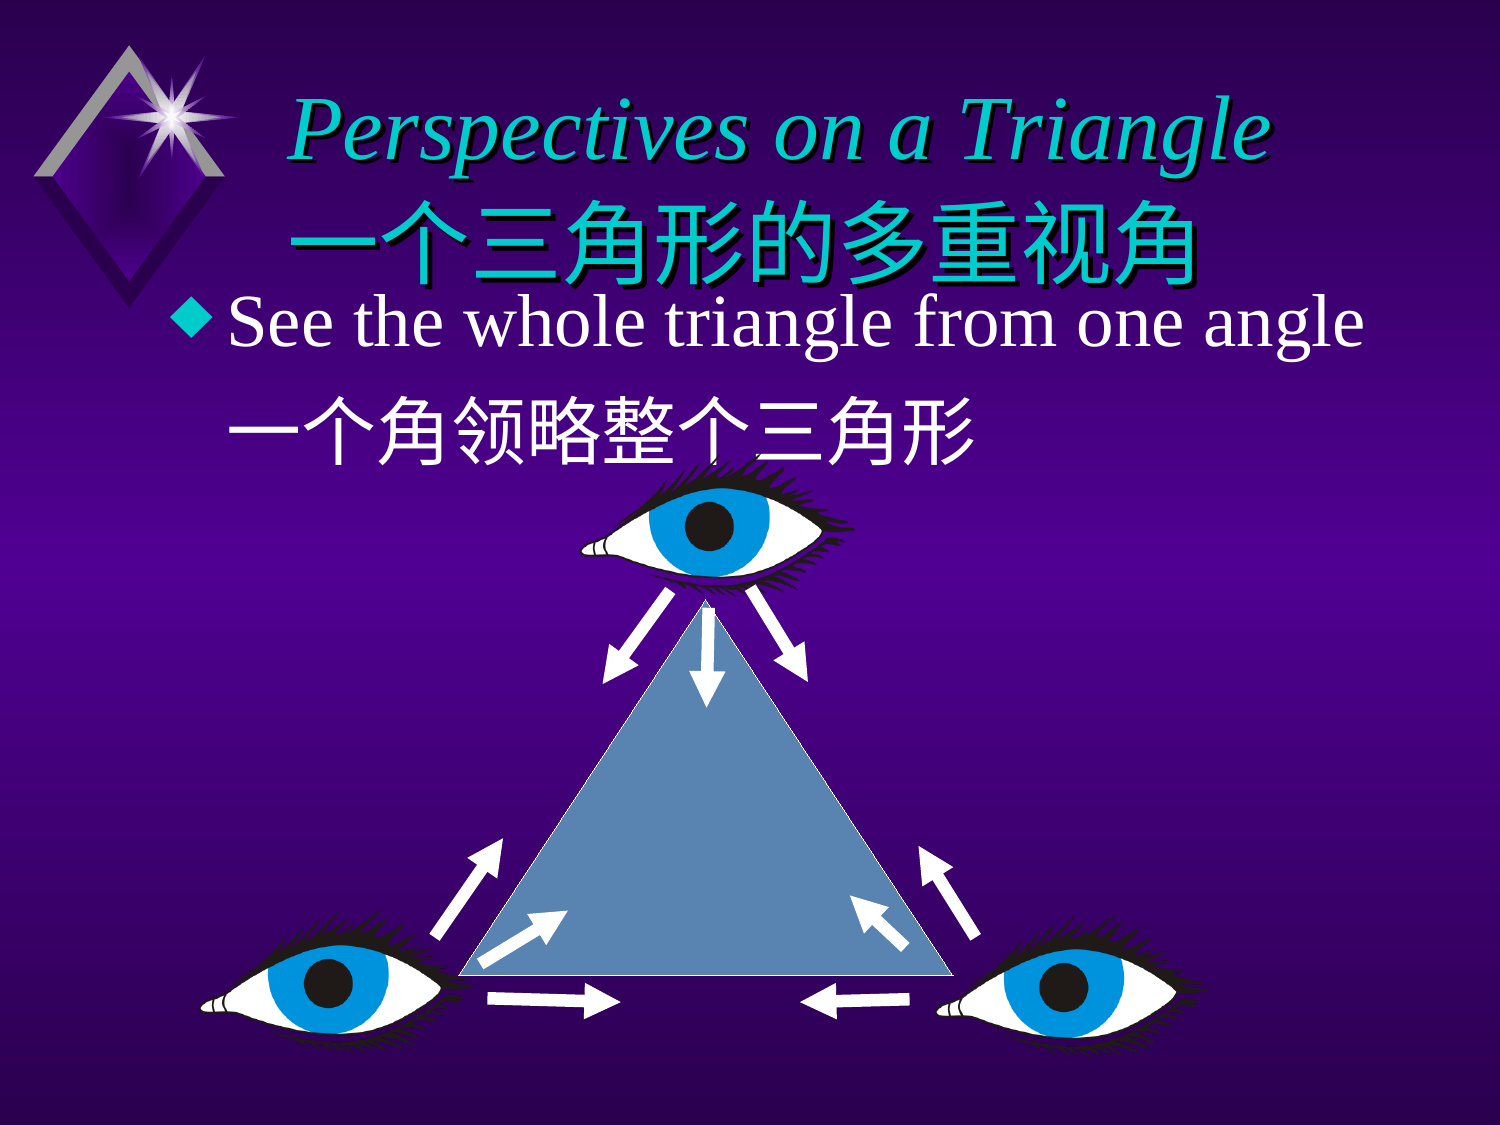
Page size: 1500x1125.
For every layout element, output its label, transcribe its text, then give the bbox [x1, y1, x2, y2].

picture [579, 452, 855, 597]
text_box [474, 599, 934, 976]
title Perspectives on a Triangle 一个三角形的多重视角 [271, 67, 1435, 315]
picture [198, 909, 474, 1054]
picture [934, 913, 1209, 1058]
list See the whole triangle from one angle 一个角领略整个三角形 [113, 279, 1389, 485]
